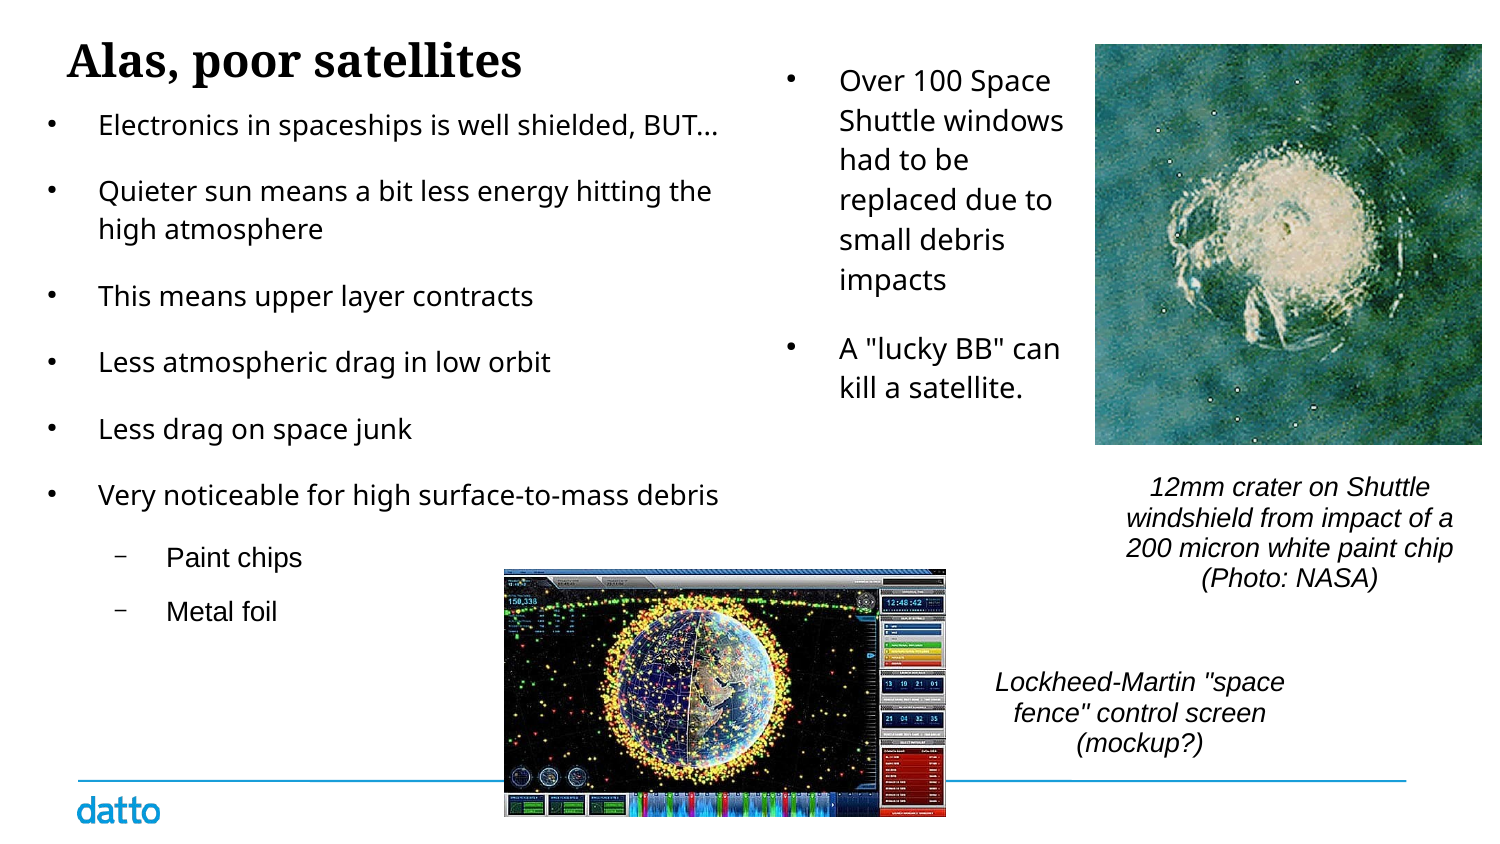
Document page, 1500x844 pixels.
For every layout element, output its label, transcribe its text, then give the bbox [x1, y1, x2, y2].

picture [1095, 44, 1482, 445]
picture [146, 808, 156, 819]
picture [95, 796, 133, 824]
list Over 100 Space Shuttle windows had to be replaced due to small debris impacts A "lucky BB" can kill a satellite. [768, 60, 1081, 481]
picture [504, 569, 946, 817]
picture [122, 808, 133, 824]
picture [77, 796, 91, 808]
text_box Lockheed-Martin "space fence" control screen (mockup?) [975, 660, 1306, 766]
picture [82, 808, 91, 819]
picture [136, 796, 160, 824]
title Alas, poor satellites [66, 0, 766, 121]
text_box 12mm crater on Shuttle windshield from impact of a 200 micron white paint chip (Photo: NASA) [1095, 465, 1486, 601]
list Electronics in spaceships is well shielded, BUT... Quieter sun means a bit less energy hitting the high atmosphere This means upper layer contracts Less atmospheric drag in low orbit Less drag on space junk Very noticeable for high surface-to-mass debris Paint chips Metal foil [30, 105, 736, 687]
